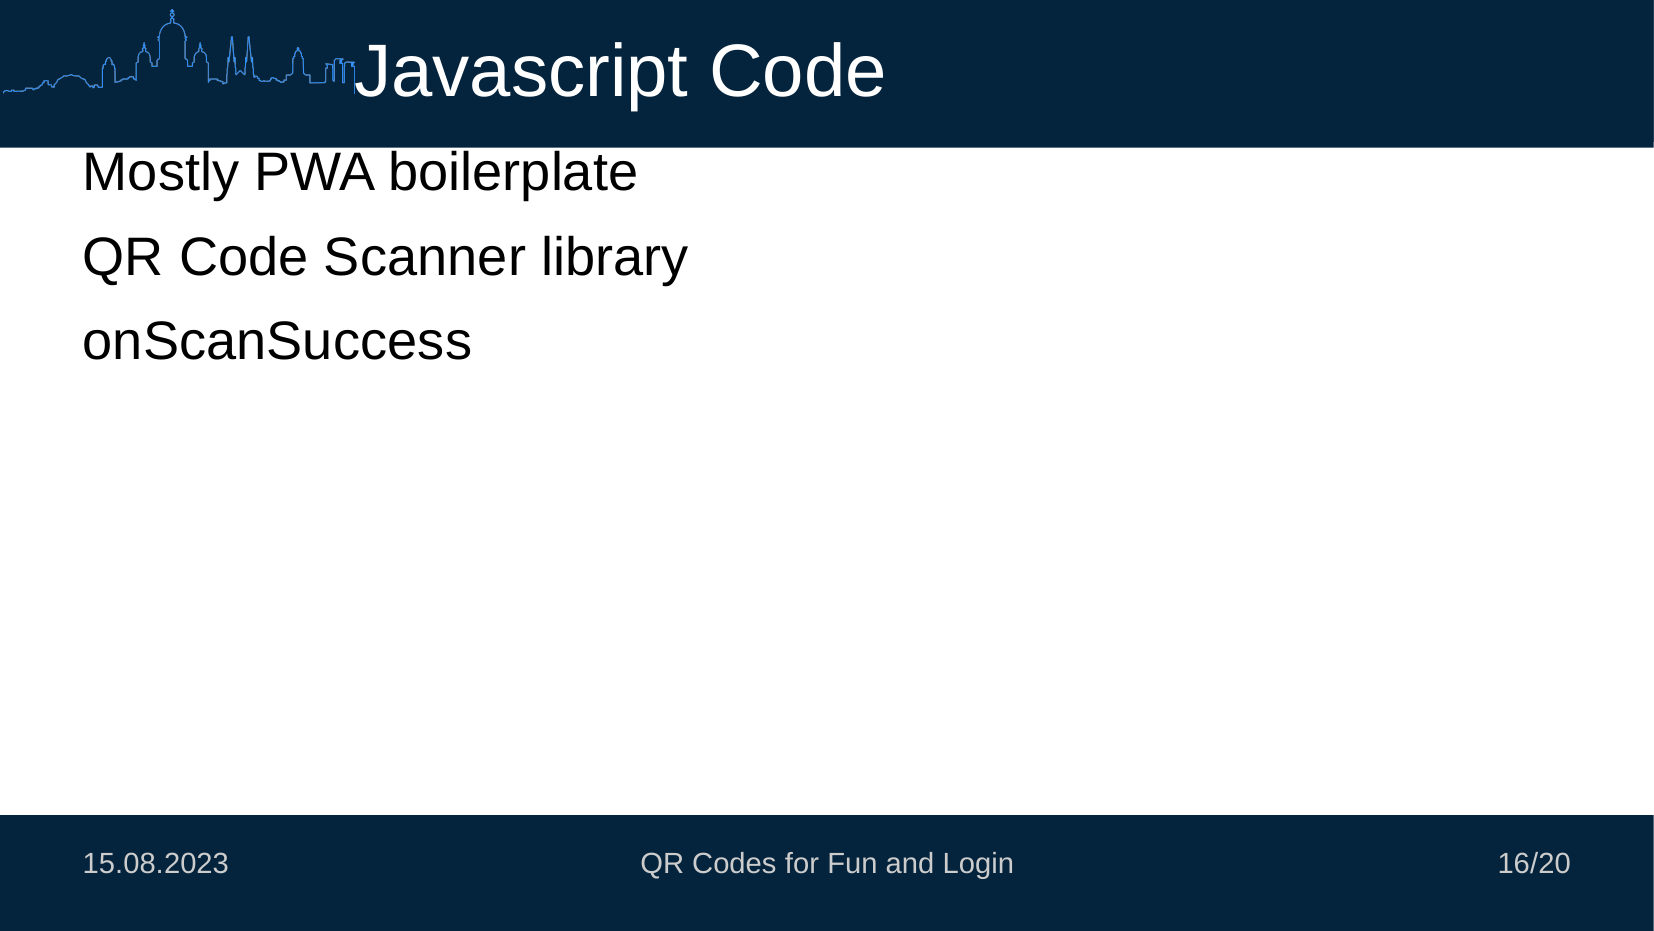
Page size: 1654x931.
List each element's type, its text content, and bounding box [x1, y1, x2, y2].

title Javascript Code [354, 5, 1654, 136]
picture [3, 9, 354, 94]
list Mostly PWA boilerplate QR Code Scanner library onScanSuccess [82, 141, 809, 815]
